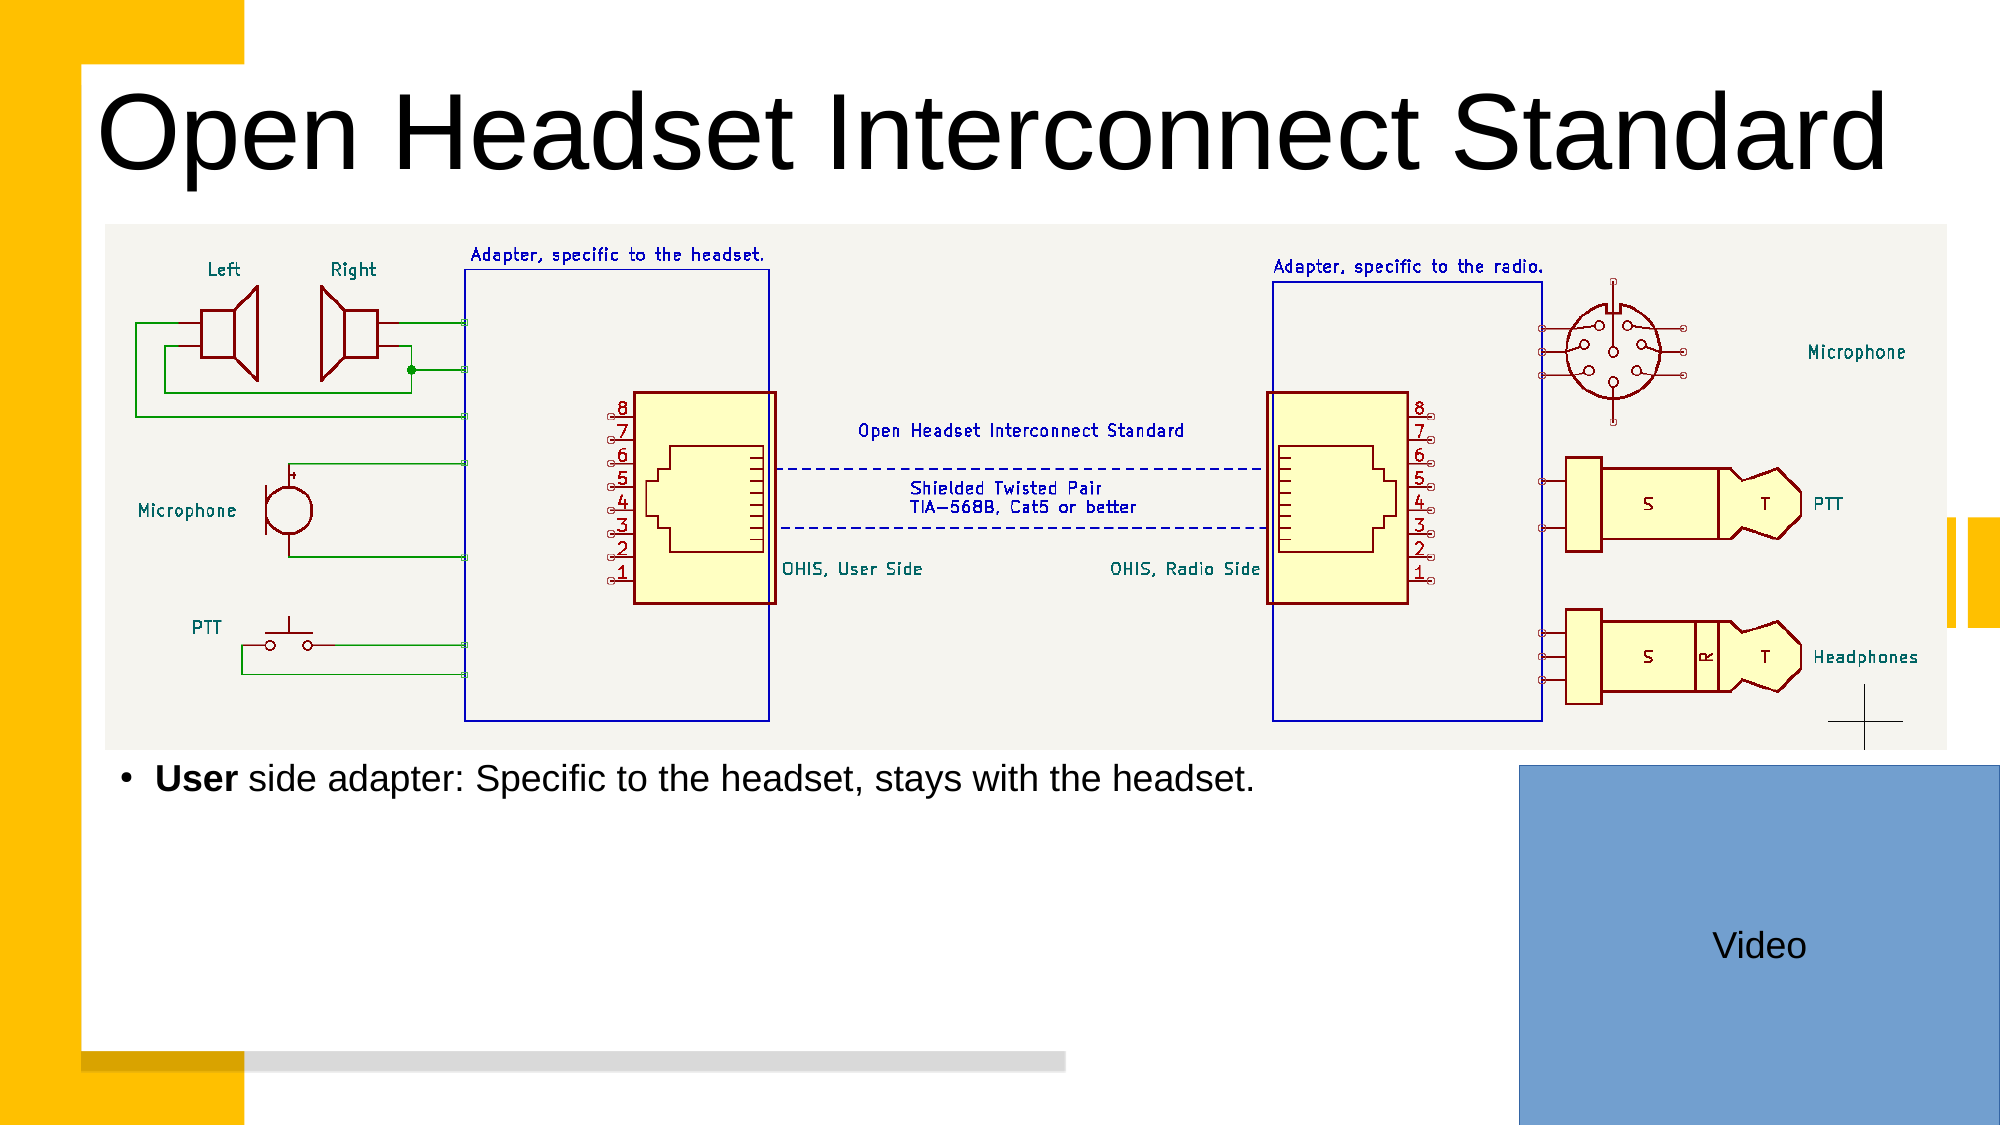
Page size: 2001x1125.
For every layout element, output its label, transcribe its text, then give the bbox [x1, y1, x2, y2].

picture [105, 224, 1947, 751]
text_box User side adapter: Specific to the headset, stays with the headset. [105, 750, 1501, 962]
text_box Open Headset Interconnect Standard [81, 64, 1921, 201]
text_box Video [1519, 765, 2000, 1125]
text_box [0, 0, 2000, 1125]
